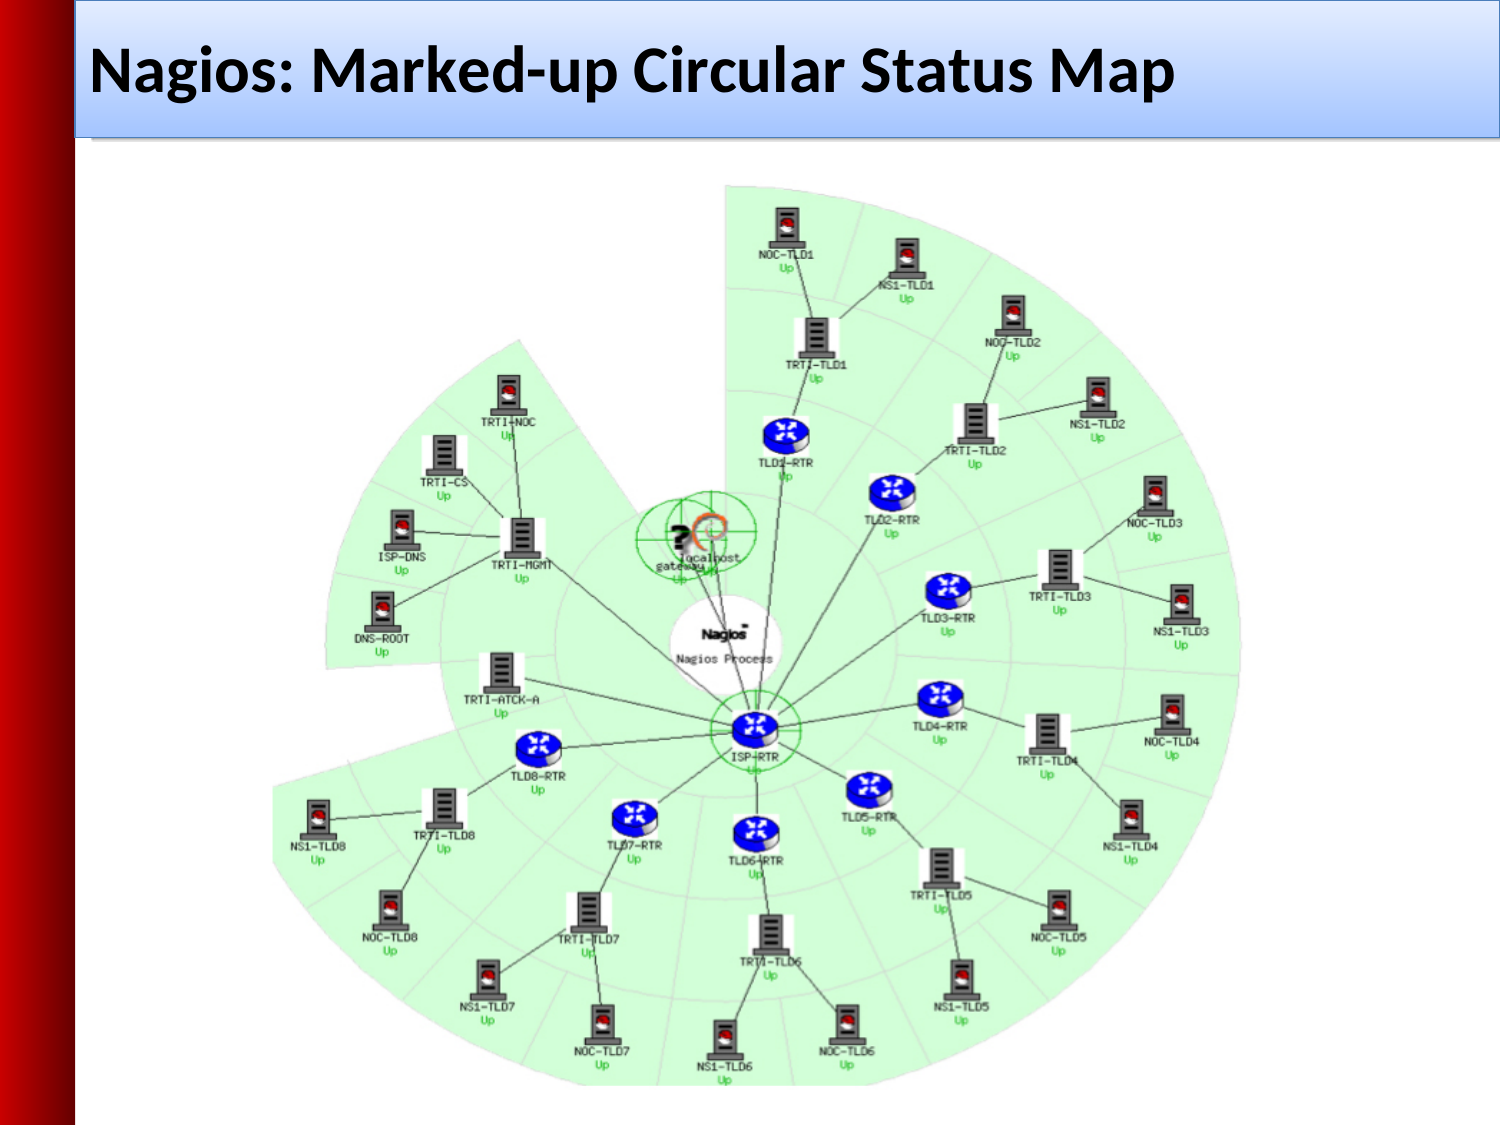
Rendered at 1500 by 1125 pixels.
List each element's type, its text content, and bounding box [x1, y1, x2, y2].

text_box Nagios: Marked-up Circular Status Map [75, 0, 1500, 138]
picture [237, 171, 1271, 1101]
